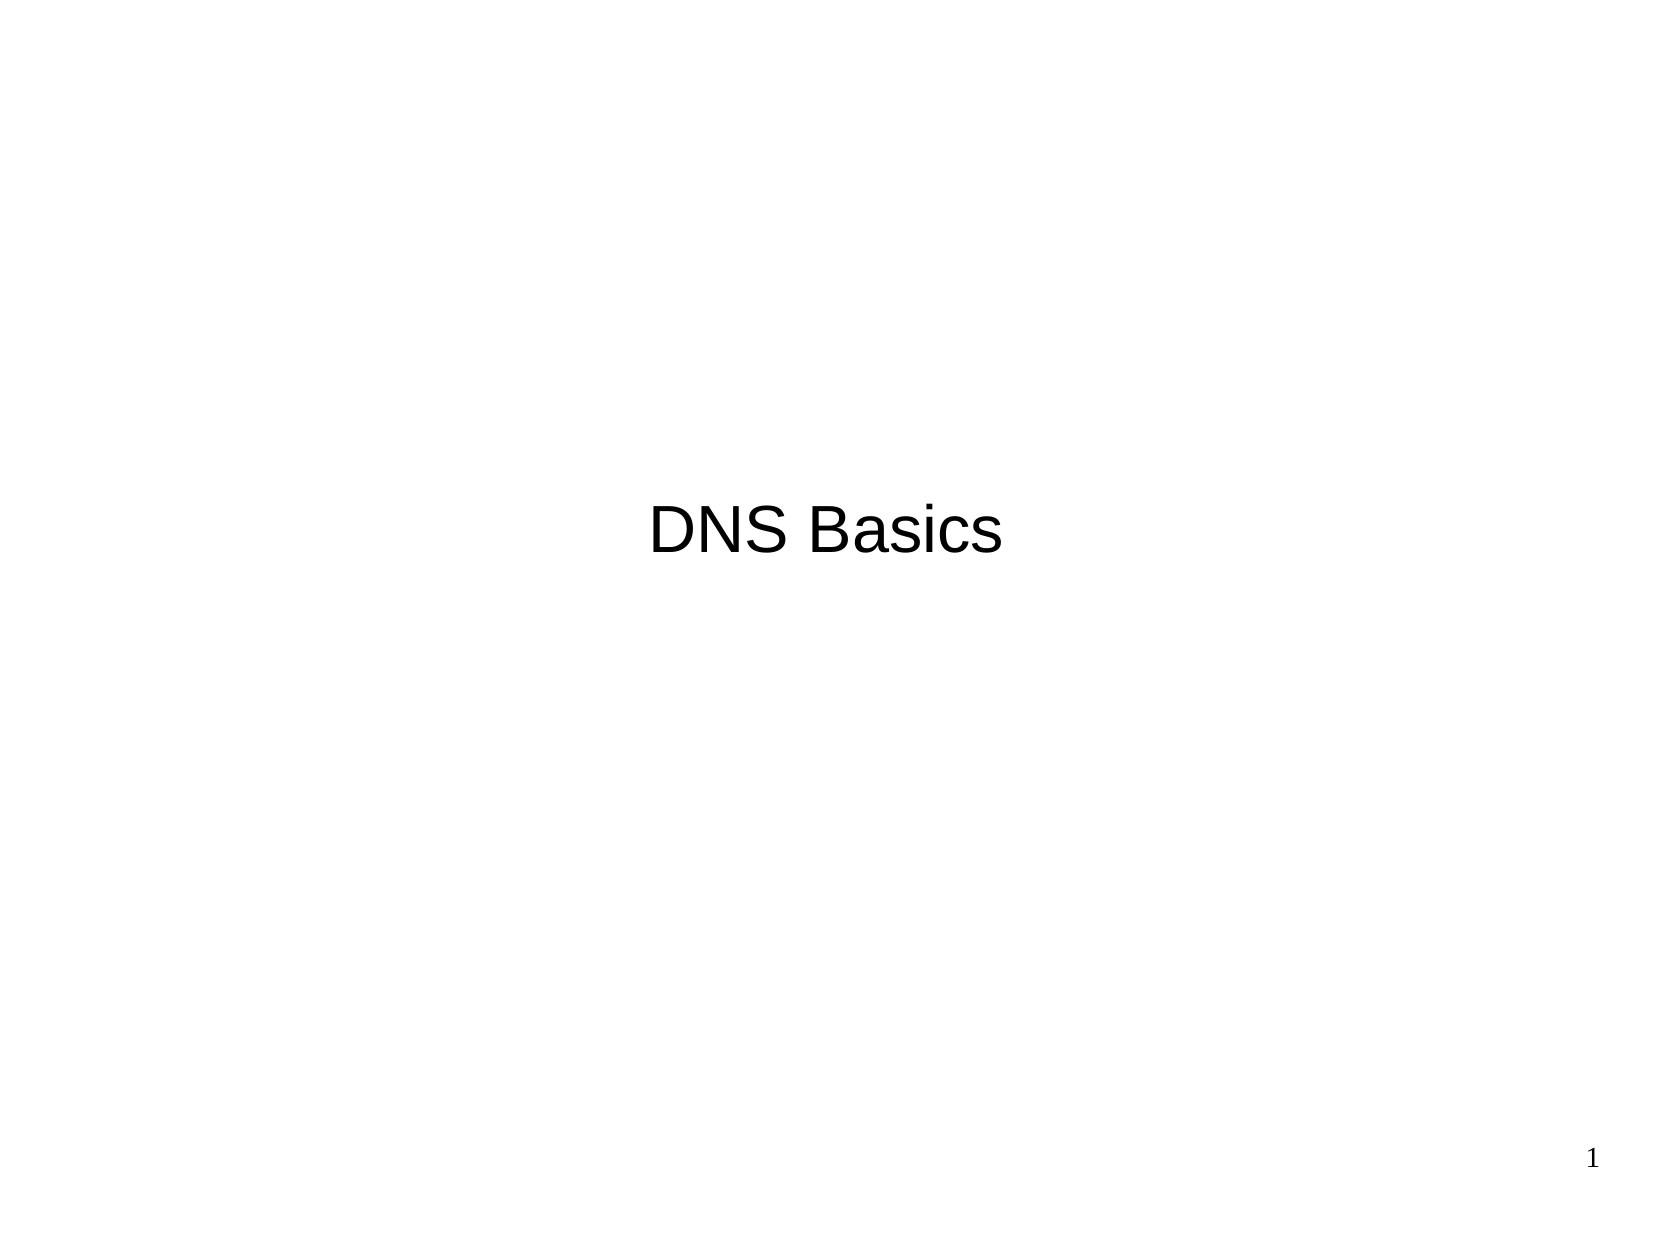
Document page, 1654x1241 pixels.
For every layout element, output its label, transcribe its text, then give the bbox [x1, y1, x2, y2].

subtitle DNS Basics [82, 49, 1571, 1010]
